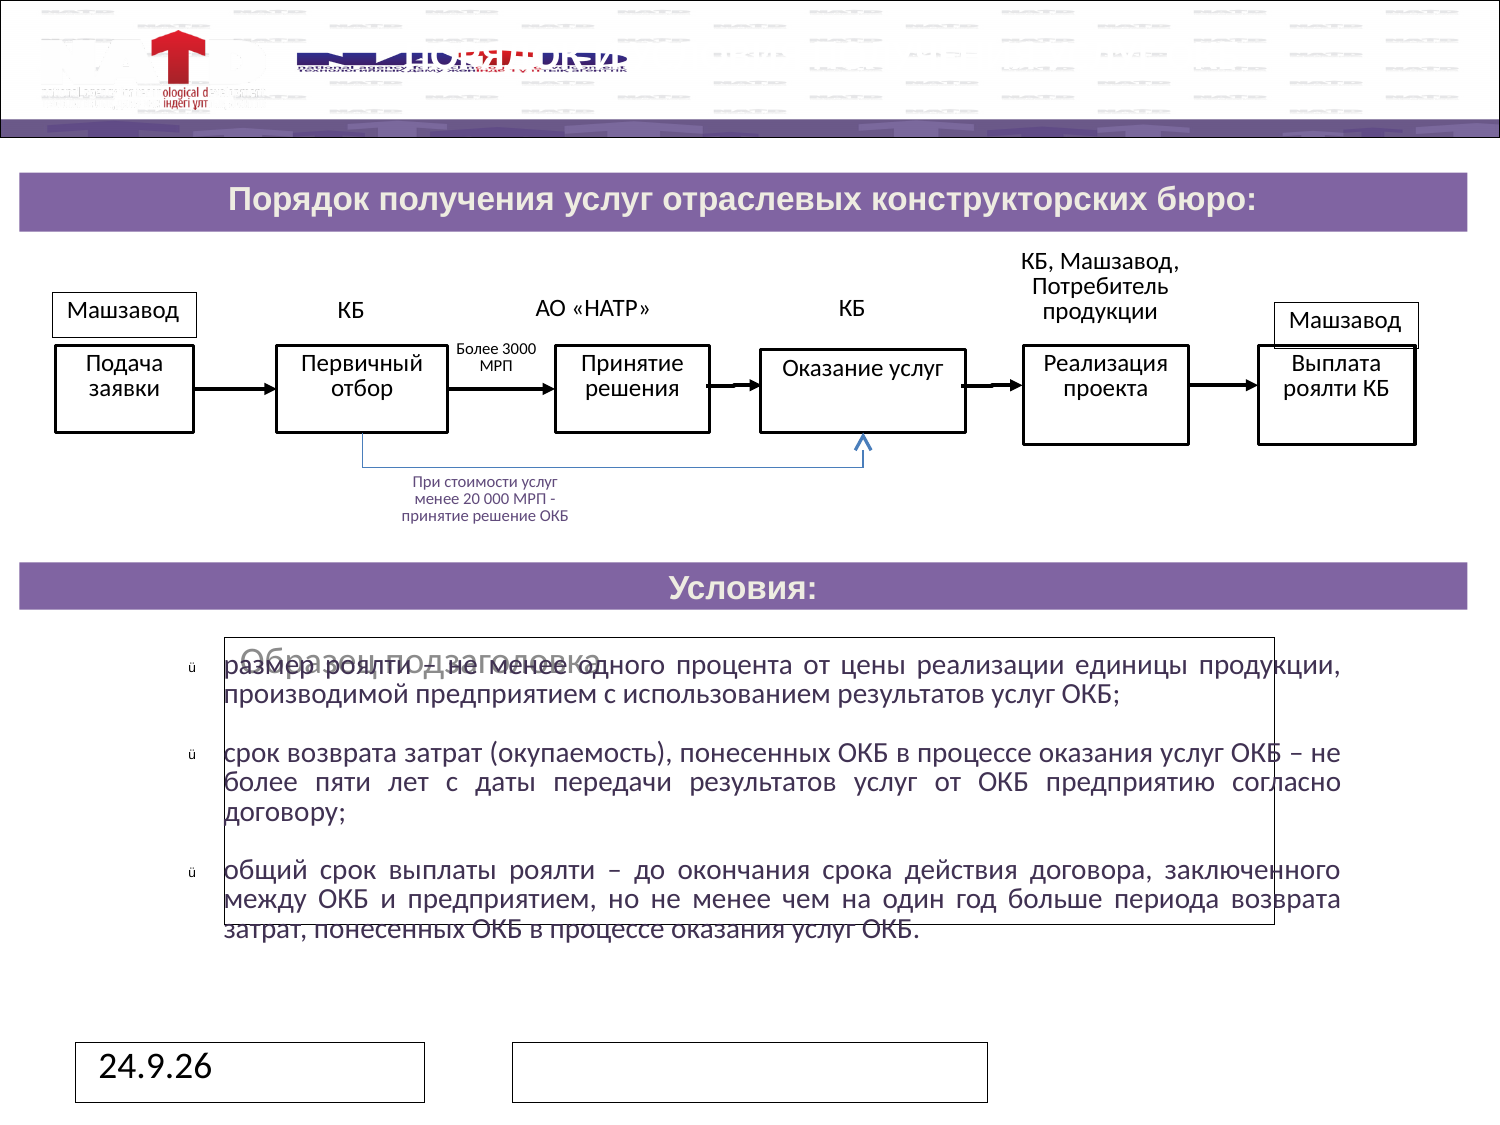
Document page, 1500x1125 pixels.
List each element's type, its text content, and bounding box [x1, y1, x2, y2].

text_box АО «НАТР» [488, 290, 699, 337]
picture [0, 0, 1500, 138]
text_box Первичный отбор [276, 345, 448, 433]
text_box Условия: [19, 562, 1468, 610]
text_box Подача заявки [55, 345, 194, 433]
text_box ПОРЯДОК И УСЛОВИЯ ПОЛУЧЕНИЯ УСЛУГ ОКБ [183, 30, 1463, 114]
text_box Машзавод [52, 292, 197, 338]
text_box Реализация проекта [1023, 345, 1189, 445]
text_box Более 3000 МРП [433, 334, 559, 391]
text_box При стоимости услуг менее 20 000 МРП - принятие решение ОКБ [381, 468, 589, 544]
text_box размер роялти – не менее одного процента от цены реализации единицы продукции, производимой предприятием с использованием результатов услуг ОКБ; срок возврата затрат (окупаемость), понесенных ОКБ в процессе оказания услуг ОКБ – не более пяти лет с даты передачи результатов услуг от ОКБ предприятию согласно договору; общий срок выплаты роялти – до окончания срока действия договора, заключенного между ОКБ и предприятием, но не менее чем на один год больше периода возврата затрат, понесенных ОКБ в процессе оказания услуг ОКБ. [63, 645, 1357, 979]
text_box Выплата роялти КБ [1258, 345, 1416, 445]
text_box КБ [237, 292, 465, 338]
text_box Оказание услуг [760, 349, 966, 433]
text_box Порядок получения услуг отраслевых конструкторских бюро: [19, 172, 1468, 232]
text_box КБ, Машзавод, Потребитель продукции [995, 243, 1206, 350]
text_box Машзавод [1274, 302, 1419, 349]
text_box Принятие решения [555, 345, 710, 433]
text_box КБ [739, 290, 966, 337]
